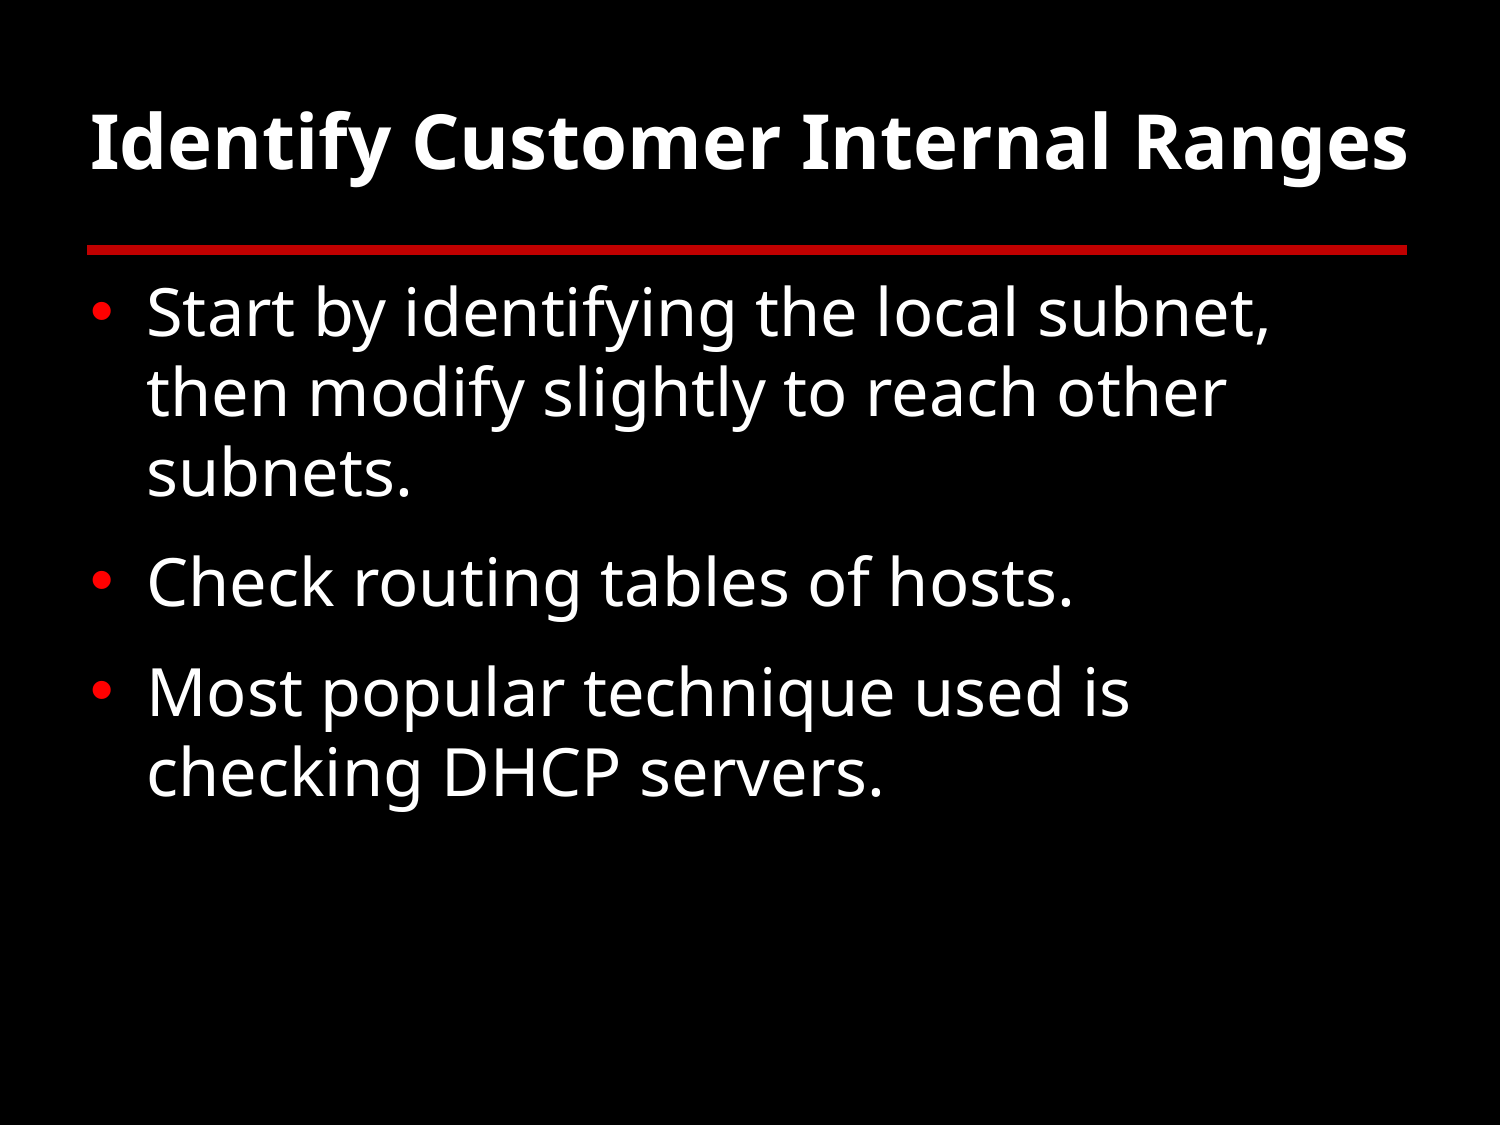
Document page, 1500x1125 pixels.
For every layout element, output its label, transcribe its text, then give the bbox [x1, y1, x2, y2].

list Start by identifying the local subnet, then modify slightly to reach other subnets. Check routing tables of hosts. Most popular technique used is checking DHCP servers. [75, 262, 1425, 1005]
title Identify Customer Internal Ranges [75, 45, 1425, 233]
